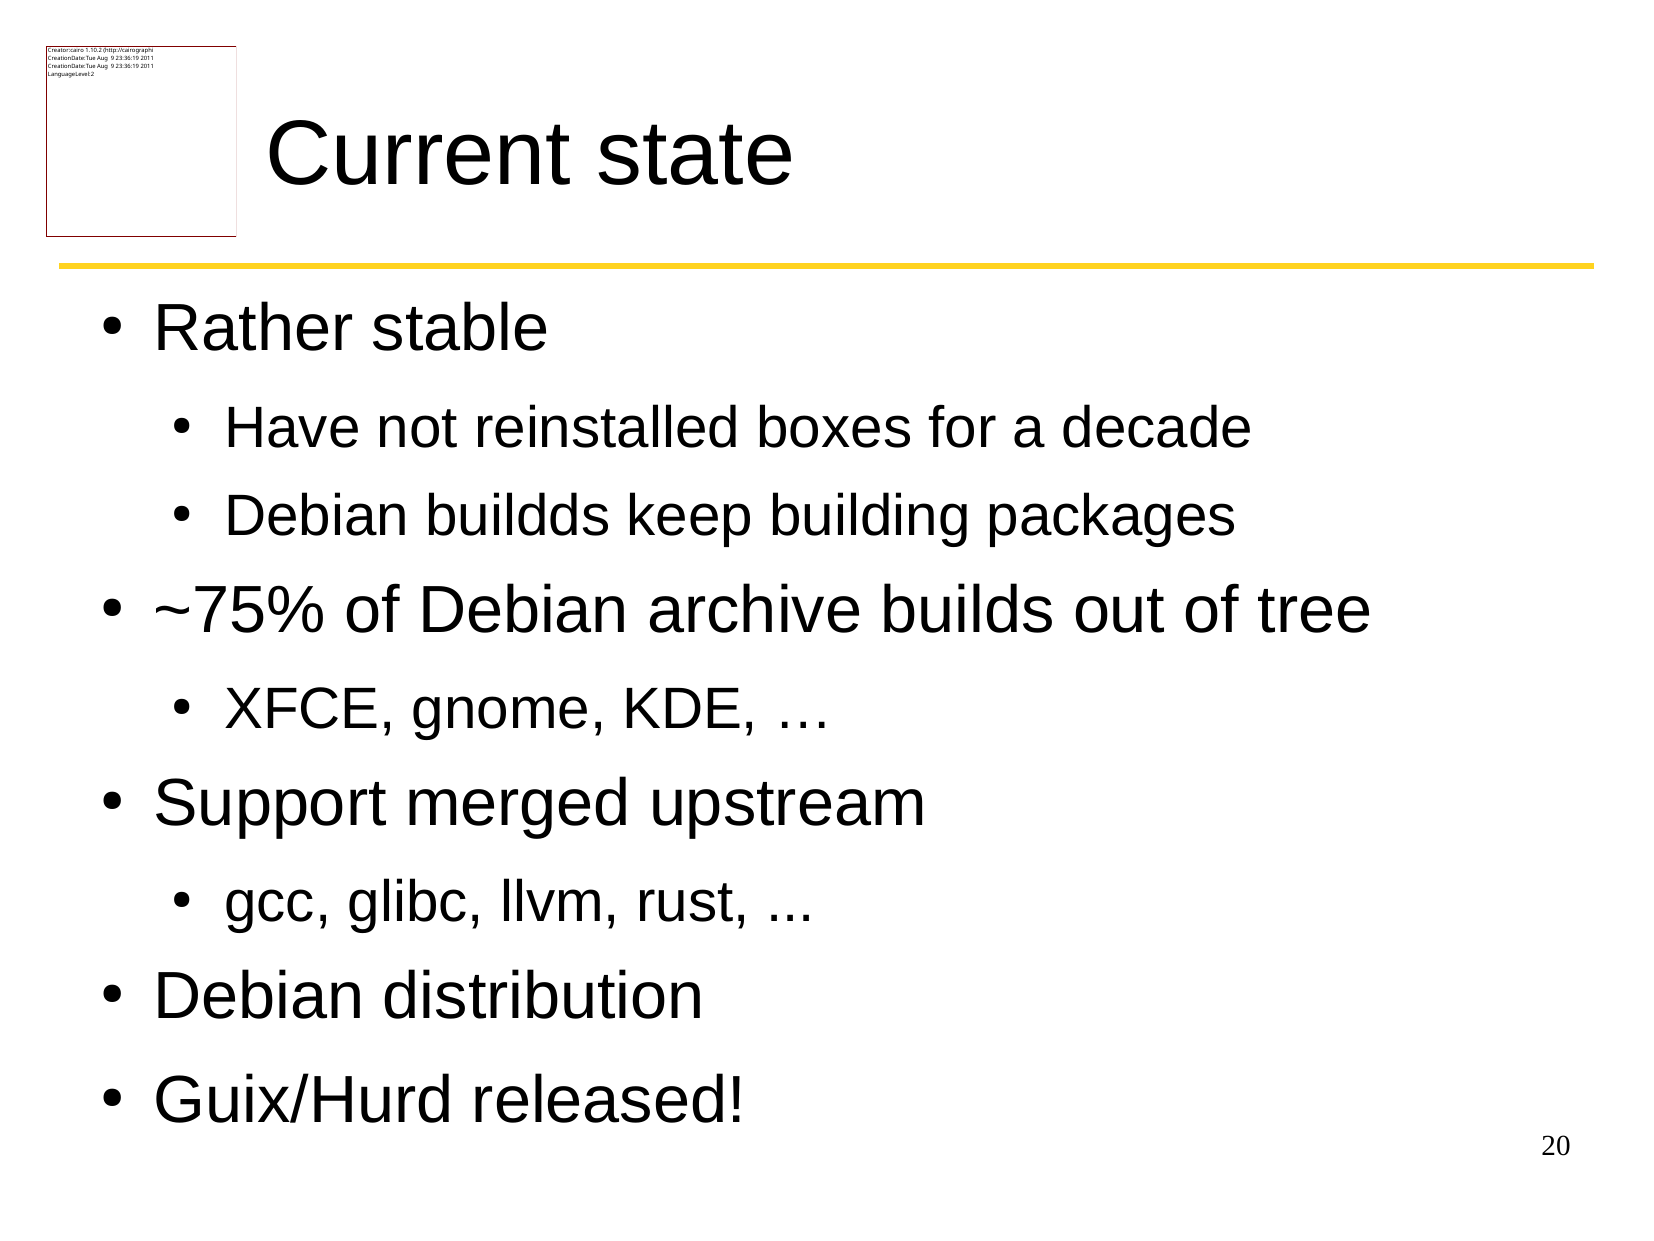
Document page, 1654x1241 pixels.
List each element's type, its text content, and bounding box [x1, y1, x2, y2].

list Rather stable Have not reinstalled boxes for a decade Debian buildds keep building packages ~75% of Debian archive builds out of tree XFCE, gnome, KDE, … Support merged upstream gcc, glibc, llvm, rust, ... Debian distribution Guix/Hurd released! [82, 290, 1571, 1152]
title Current state [265, 49, 1571, 257]
